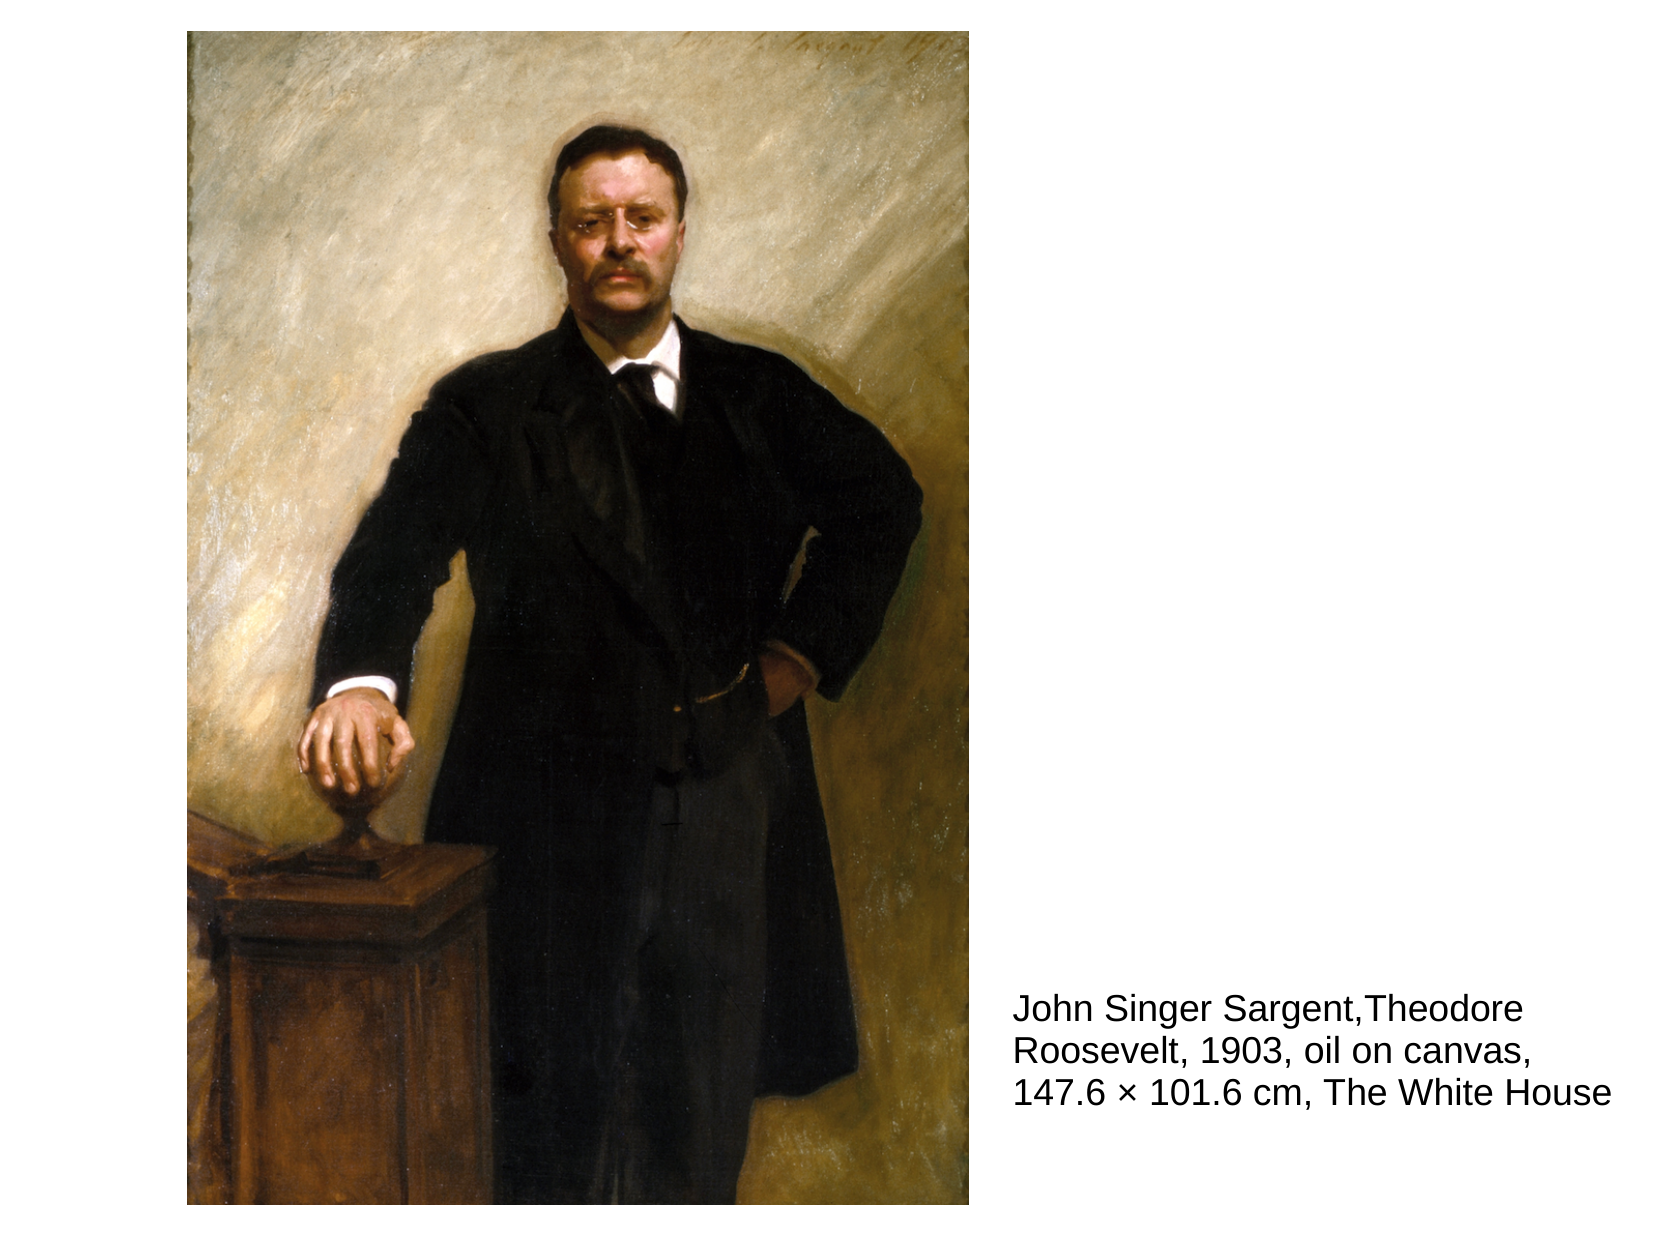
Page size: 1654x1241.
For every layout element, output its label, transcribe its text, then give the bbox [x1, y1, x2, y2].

text_box John Singer Sargent,Theodore Roosevelt, 1903, oil on canvas, 147.6 × 101.6 cm, The White House [998, 980, 1629, 1122]
picture [187, 31, 969, 1205]
